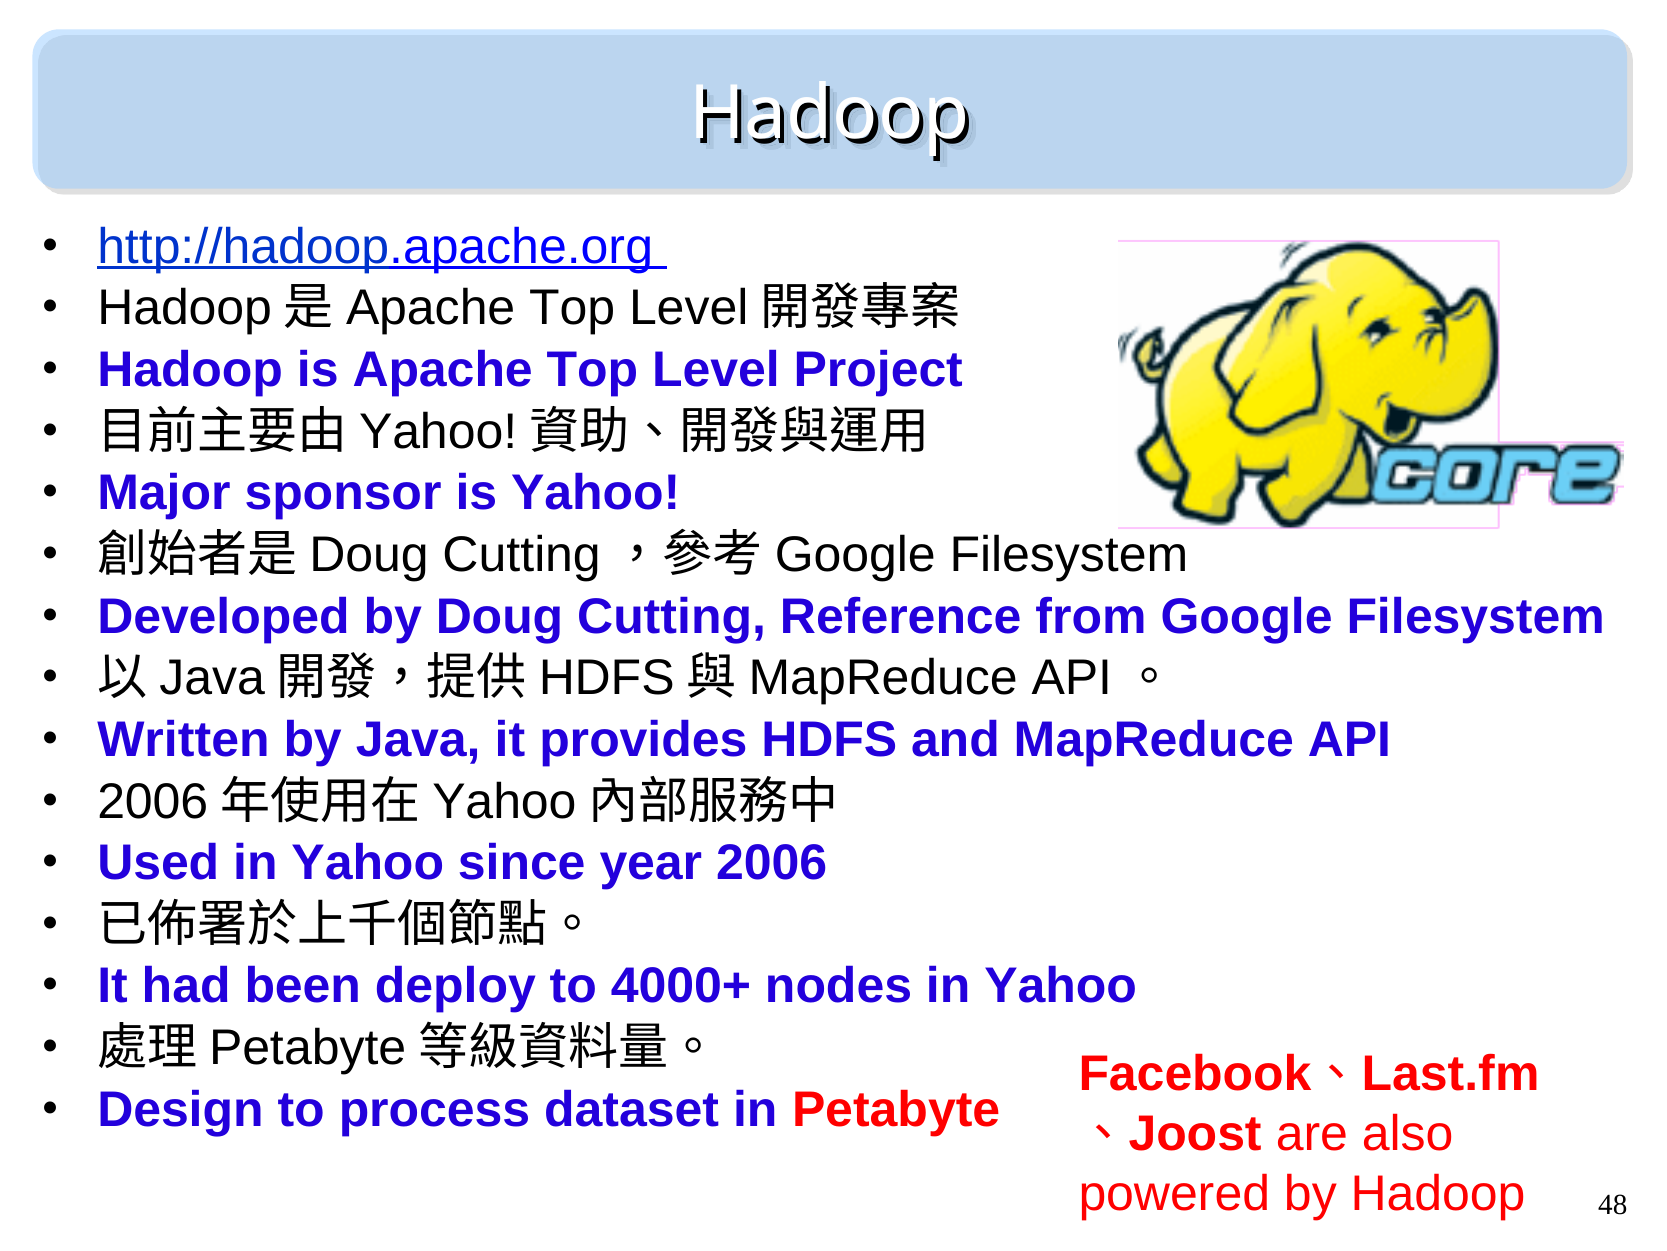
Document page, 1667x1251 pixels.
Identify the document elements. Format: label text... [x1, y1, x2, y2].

picture [1118, 236, 1624, 532]
text_box http://hadoop.apache.org Hadoop是Apache Top Level開發專案 Hadoop is Apache Top Level Project 目前主要由Yahoo!資助、開發與運用 Major sponsor is Yahoo! 創始者是Doug Cutting，參考Google Filesystem Developed by Doug Cutting, Reference from Google Filesystem 以Java開發，提供HDFS與MapReduce API。 Written by Java, it provides HDFS and MapReduce API 2006年使用在Yahoo內部服務中 Used in Yahoo since year 2006 已佈署於上千個節點。 It had been deploy to 4000+ nodes in Yahoo 處理Petabyte等級資料量。 Design to process dataset in Petabyte [41, 214, 1607, 1221]
text_box Hadoop [32, 29, 1628, 189]
text_box Facebook、Last.fm、Joost are also powered by Hadoop [1007, 1033, 1565, 1229]
